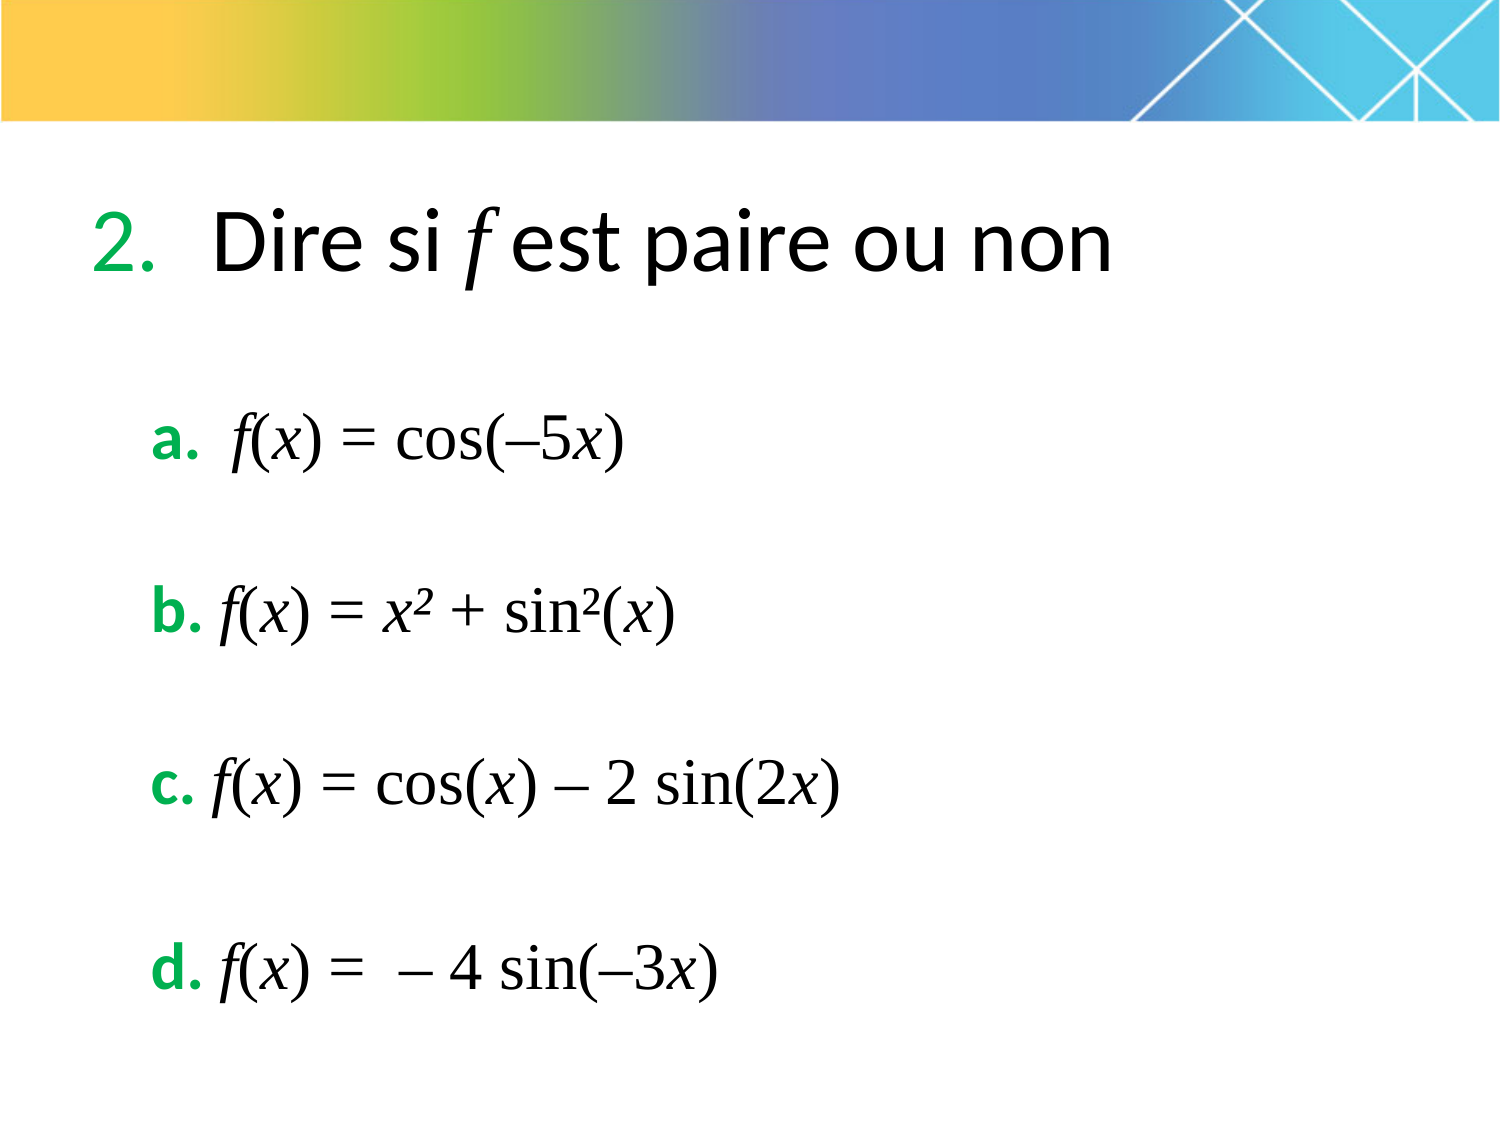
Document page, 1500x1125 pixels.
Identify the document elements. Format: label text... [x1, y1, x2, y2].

picture [0, 0, 1500, 123]
text_box a. f(x) = cos(–5x) b. f(x) = x² + sin²(x) c. f(x) = cos(x) – 2 sin(2x) d. f(x) = – 4 sin(–3x) [135, 385, 950, 1011]
title Dire si f est paire ou non [75, 164, 1426, 305]
